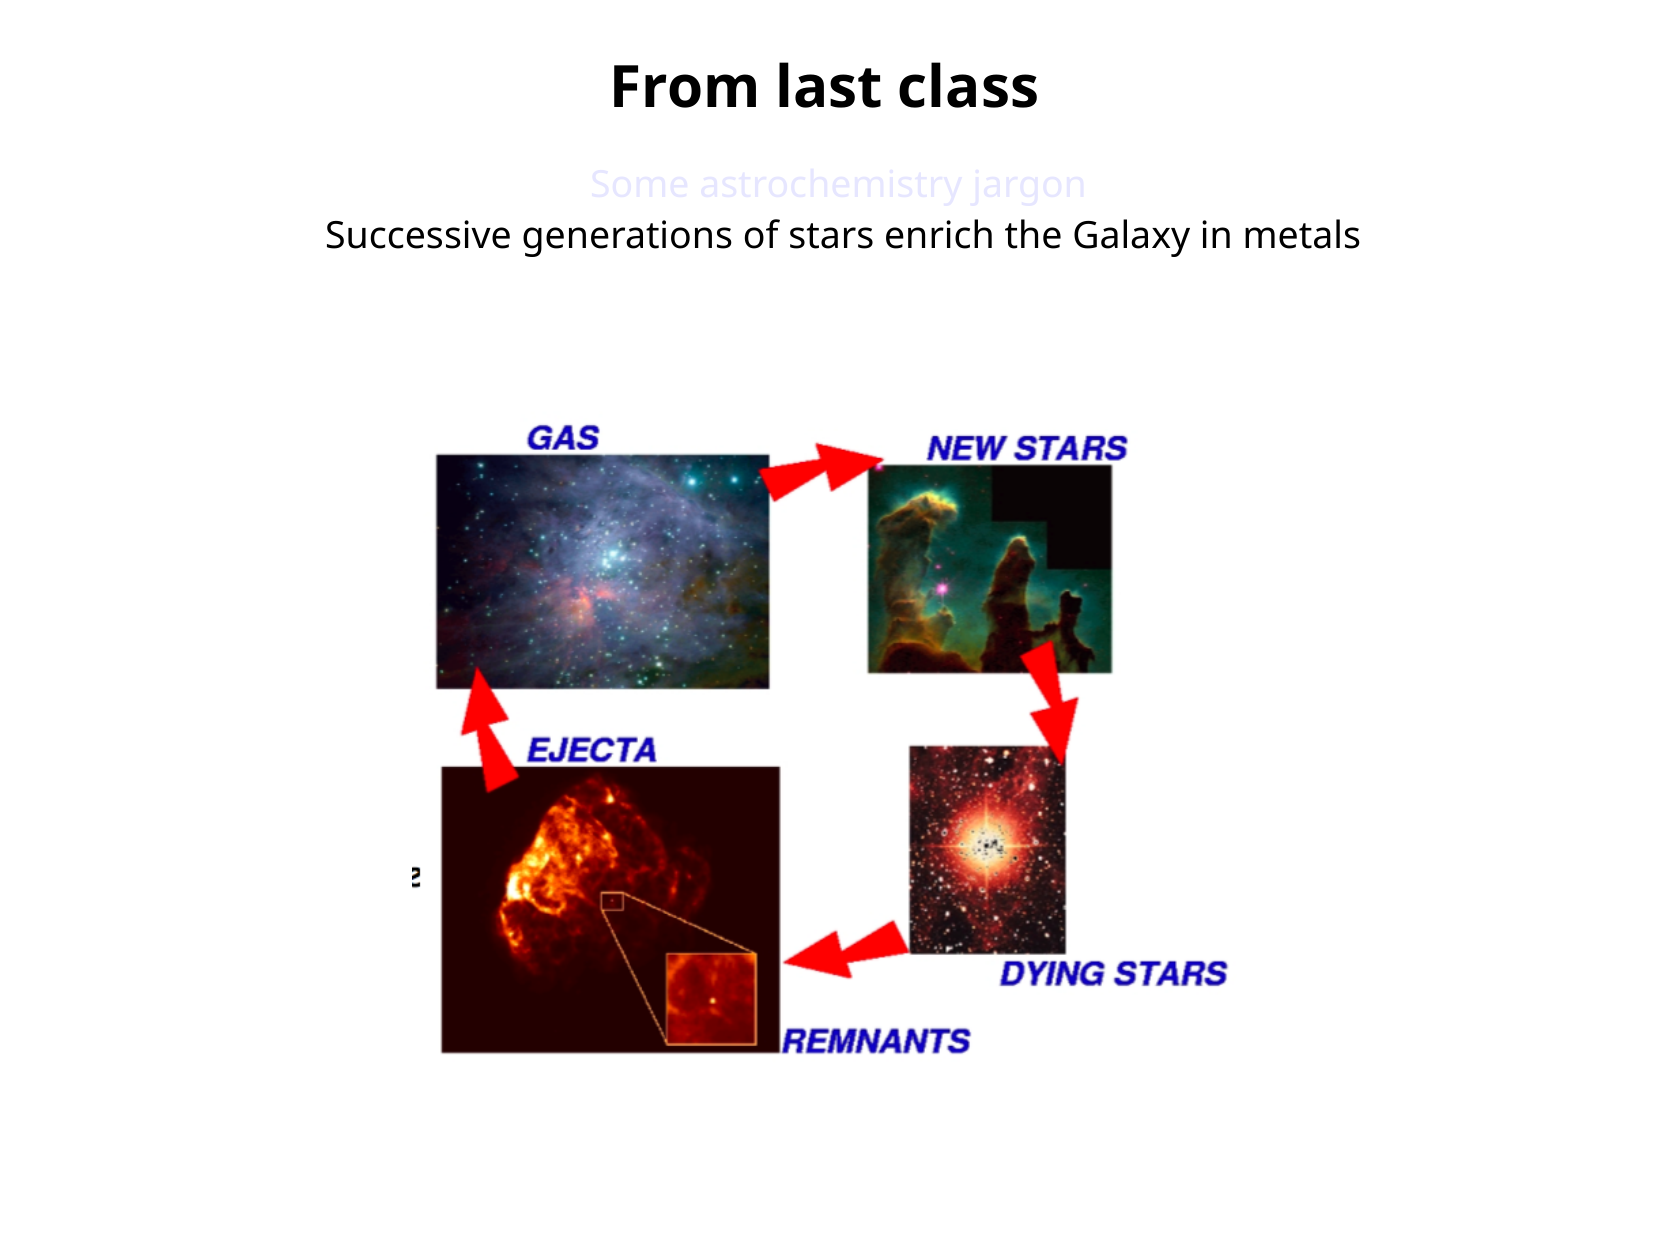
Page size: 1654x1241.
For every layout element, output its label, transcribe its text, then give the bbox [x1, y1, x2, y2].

text_box From last class [262, 37, 1388, 134]
picture [412, 409, 1238, 1126]
text_box Some astrochemistry jargon Successive generations of stars enrich the Galaxy in metals [75, 150, 1613, 374]
